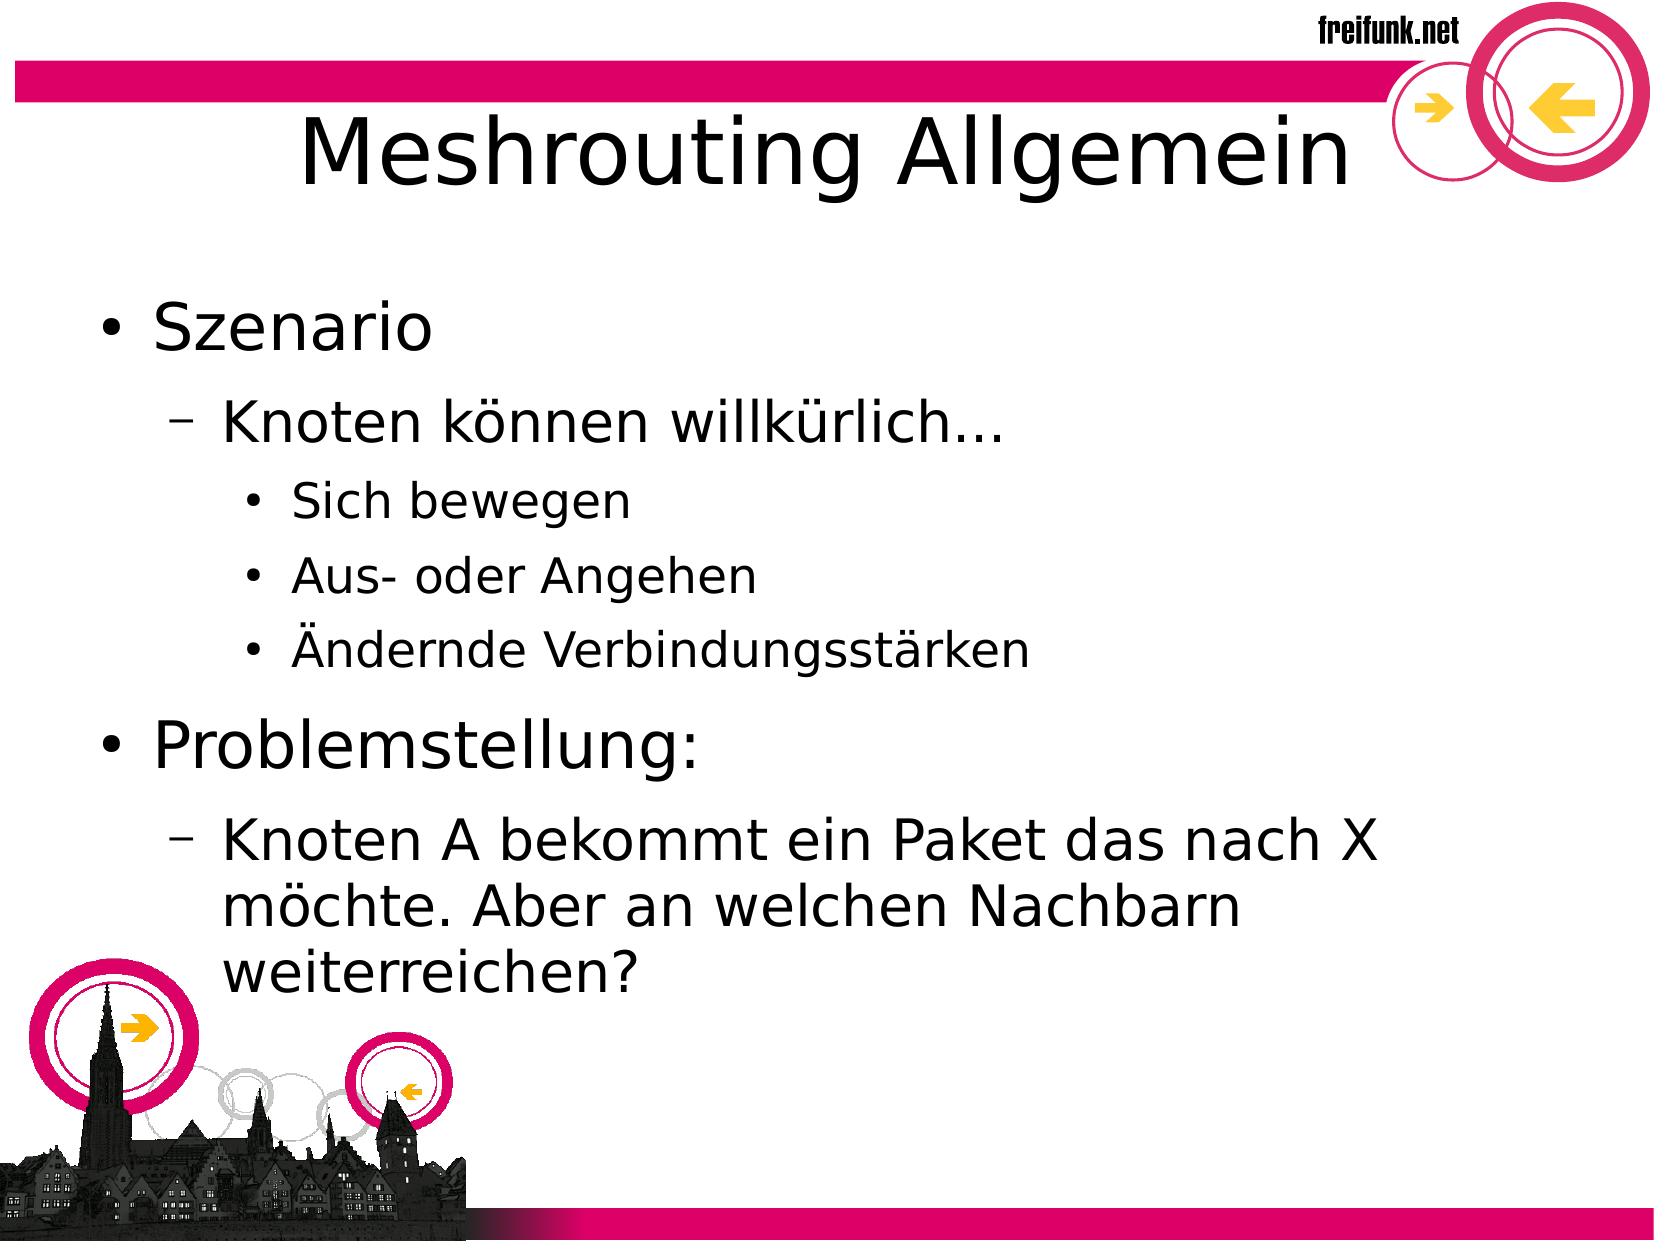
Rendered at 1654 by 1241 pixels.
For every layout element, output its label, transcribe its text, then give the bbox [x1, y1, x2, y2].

list Szenario Knoten können willkürlich... Sich bewegen Aus- oder Angehen Ändernde Verbindungsstärken Problemstellung: Knoten A bekommt ein Paket das nach X möchte. Aber an welchen Nachbarn weiterreichen? [82, 290, 1571, 1010]
title Meshrouting Allgemein [82, 49, 1571, 257]
